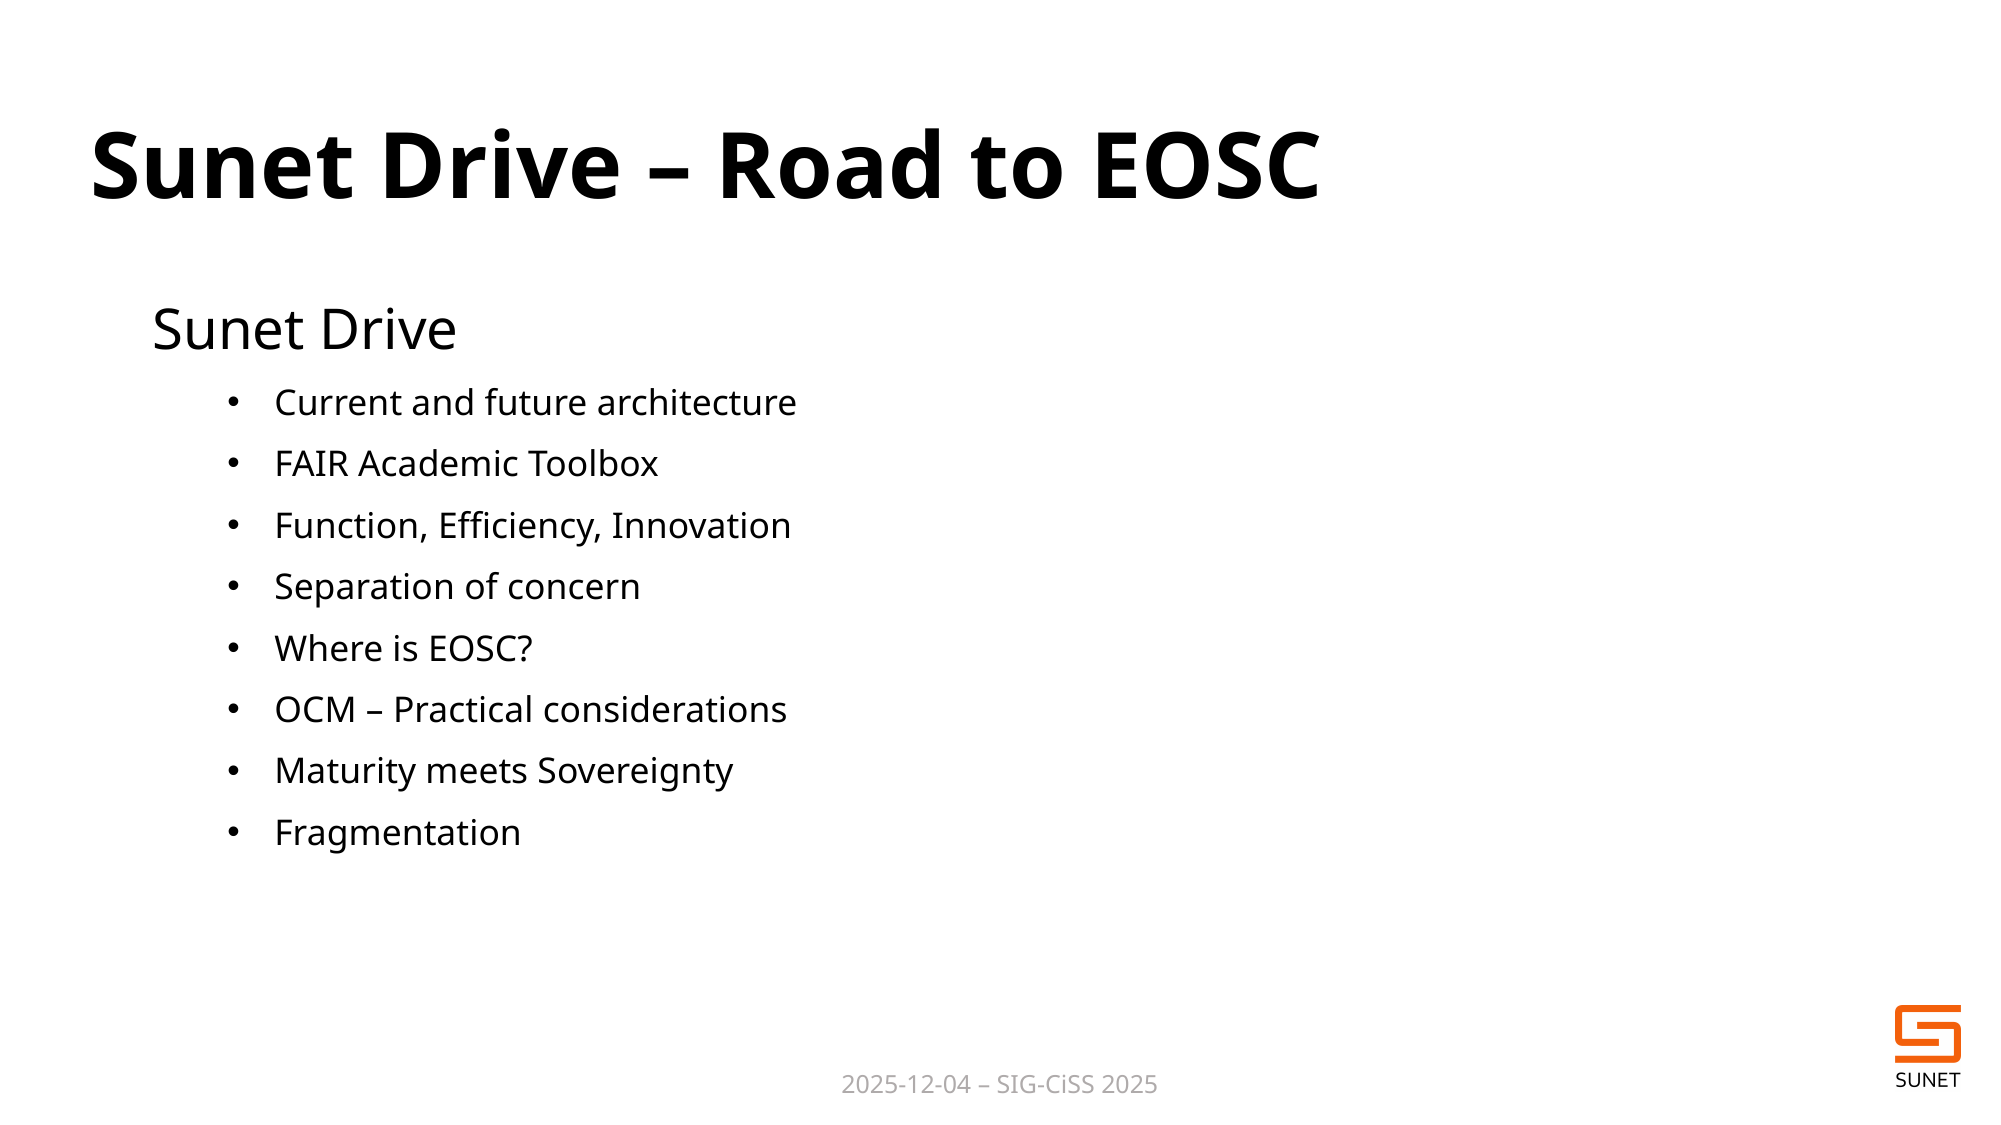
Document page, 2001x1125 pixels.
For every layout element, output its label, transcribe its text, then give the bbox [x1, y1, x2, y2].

text_box 2025-12-04 – SIG-CiSS 2025 [500, 1061, 1500, 1106]
text_box Sunet Drive Current and future architecture FAIR Academic Toolbox Function, Efficiency, Innovation Separation of concern Where is EOSC? OCM – Practical considerations Maturity meets Sovereignty Fragmentation [137, 272, 1726, 998]
picture [1895, 1005, 1961, 1092]
title Sunet Drive – Road to EOSC [75, 59, 1951, 278]
